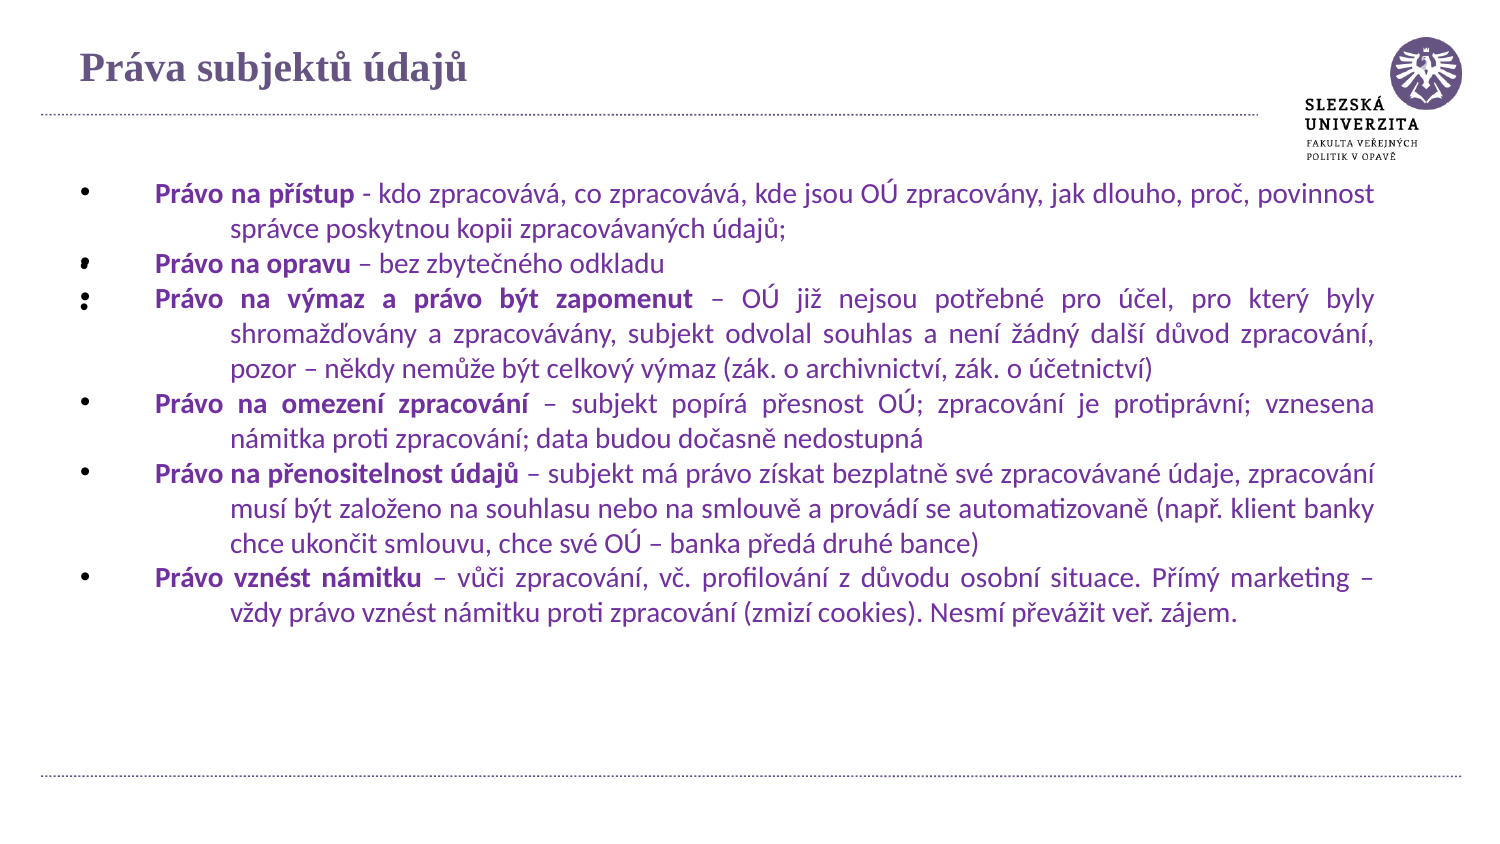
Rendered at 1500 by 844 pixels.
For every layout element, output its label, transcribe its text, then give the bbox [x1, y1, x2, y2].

title Práva subjektů údajů [64, 32, 1070, 116]
text_box Právo na přístup - kdo zpracovává, co zpracovává, kde jsou OÚ zpracovány, jak dlouho, proč, povinnost správce poskytnou kopii zpracovávaných údajů; Právo na opravu – bez zbytečného odkladu Právo na výmaz a právo být zapomenut – OÚ již nejsou potřebné pro účel, pro který byly shromažďovány a zpracovávány, subjekt odvolal souhlas a není žádný další důvod zpracování, pozor – někdy nemůže být celkový výmaz (zák. o archivnictví, zák. o účetnictví) Právo na omezení zpracování – subjekt popírá přesnost OÚ; zpracování je protiprávní; vznesena námitka proti zpracování; data budou dočasně nedostupná Právo na přenositelnost údajů – subjekt má právo získat bezplatně své zpracovávané údaje, zpracování musí být založeno na souhlasu nebo na smlouvě a provádí se automatizovaně (např. klient banky chce ukončit smlouvu, chce své OÚ – banka předá druhé bance) Právo vznést námitku – vůči zpracování, vč. profilování z důvodu osobní situace. Přímý marketing – vždy právo vznést námitku proti zpracování (zmizí cookies). Nesmí převážit veř. zájem. [64, 166, 1391, 682]
